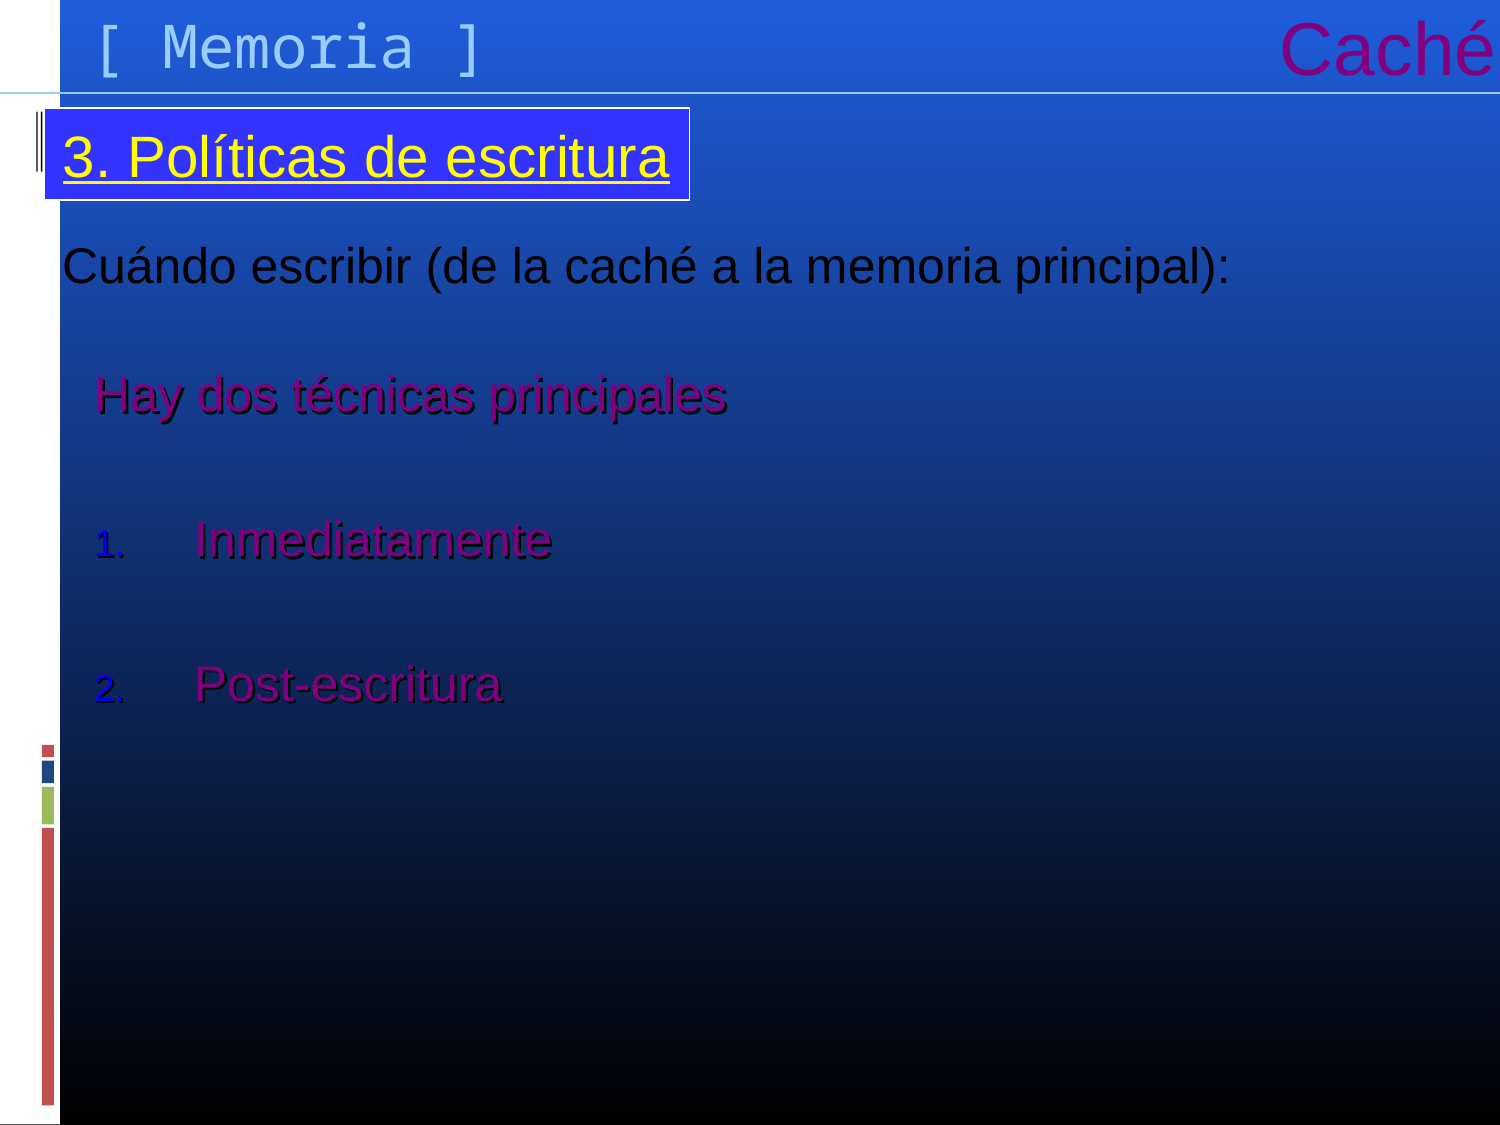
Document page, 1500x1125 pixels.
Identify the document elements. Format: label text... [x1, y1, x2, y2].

text_box 3. Políticas de escritura [43, 108, 690, 200]
text_box Caché [388, 0, 1497, 91]
text_box Hay dos técnicas principales Inmediatamente Post-escritura [79, 354, 1421, 990]
title [ Memoria ] [0, 0, 388, 88]
text_box Cuándo escribir (de la caché a la memoria principal): [47, 225, 1423, 361]
